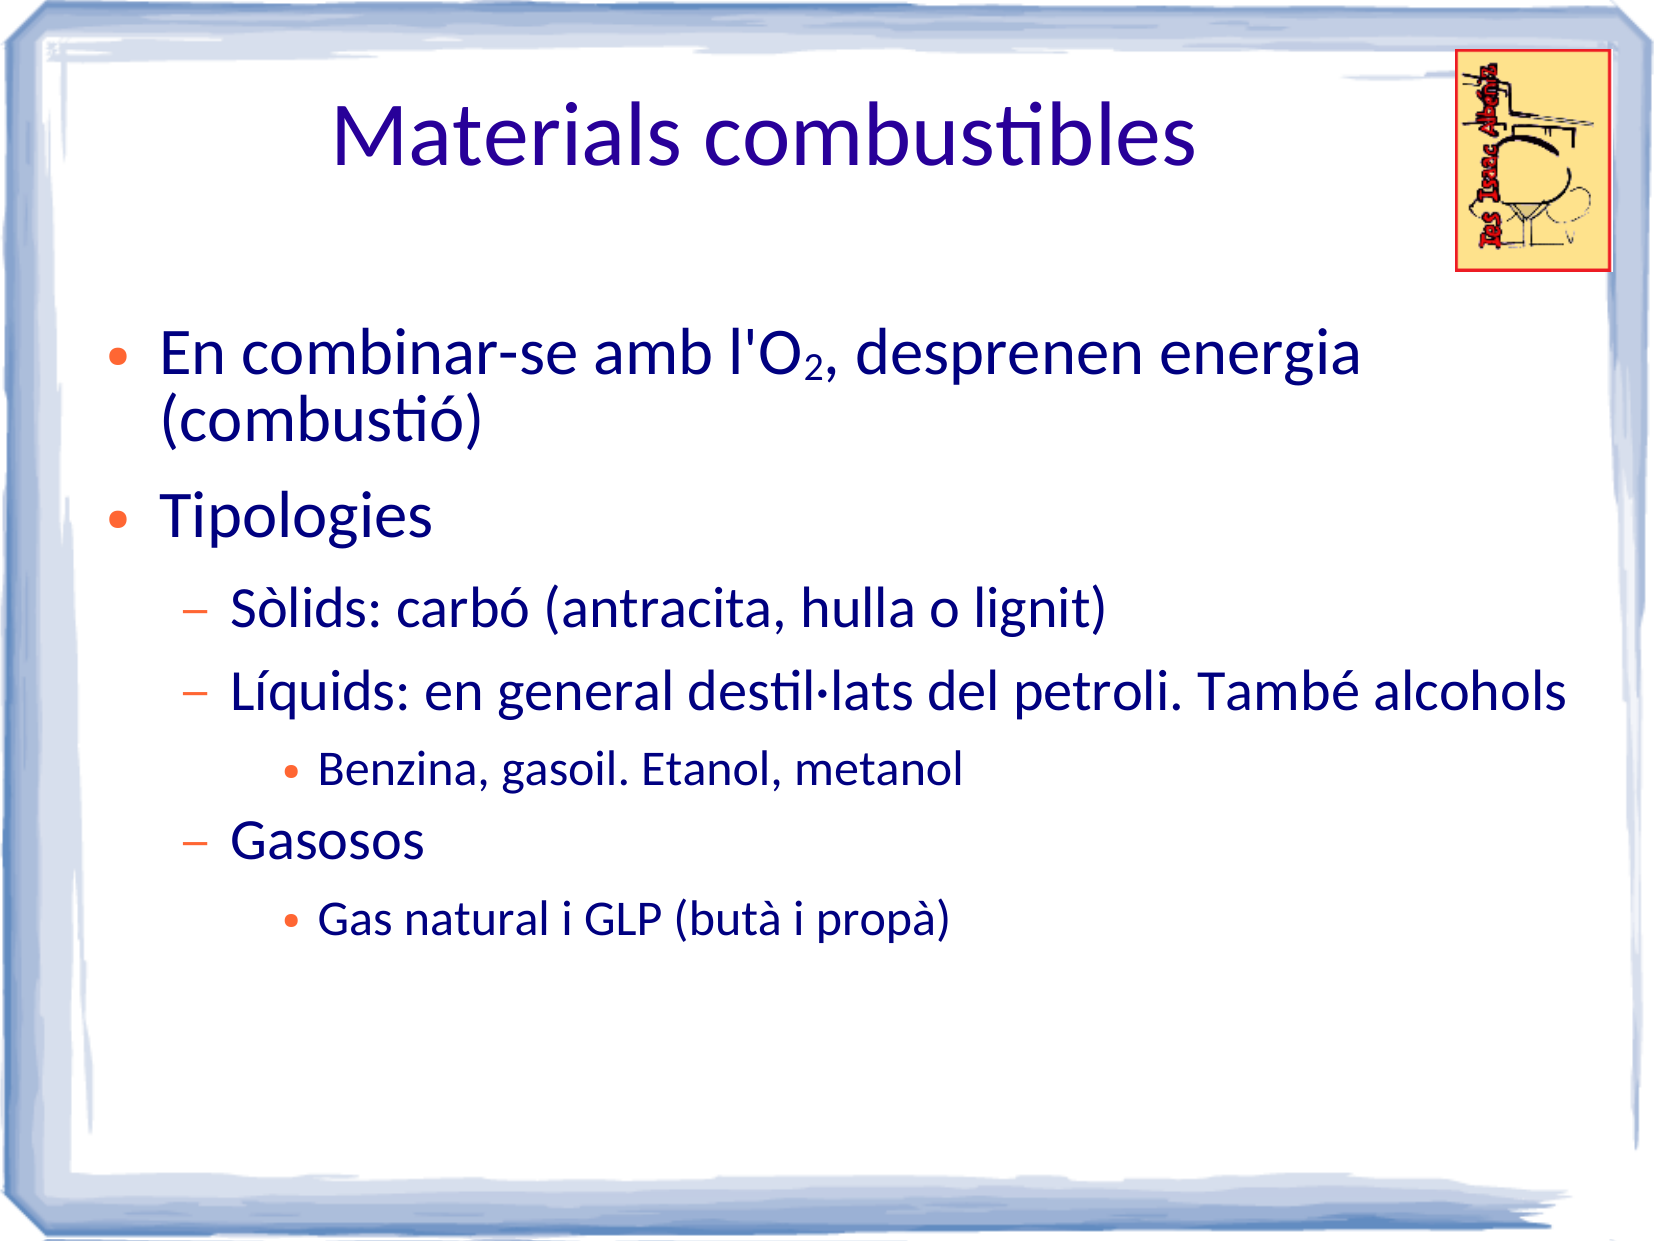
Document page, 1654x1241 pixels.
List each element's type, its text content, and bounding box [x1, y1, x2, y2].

list En combinar-se amb l'O2, desprenen energia (combustió) Tipologies Sòlids: carbó (antracita, hulla o lignit) Líquids: en general destil·lats del petroli. També alcohols Benzina, gasoil. Etanol, metanol Gasosos Gas natural i GLP (butà i propà) [88, 324, 1571, 1073]
picture [0, 0, 1654, 1241]
title Materials combustibles [82, 36, 1447, 250]
